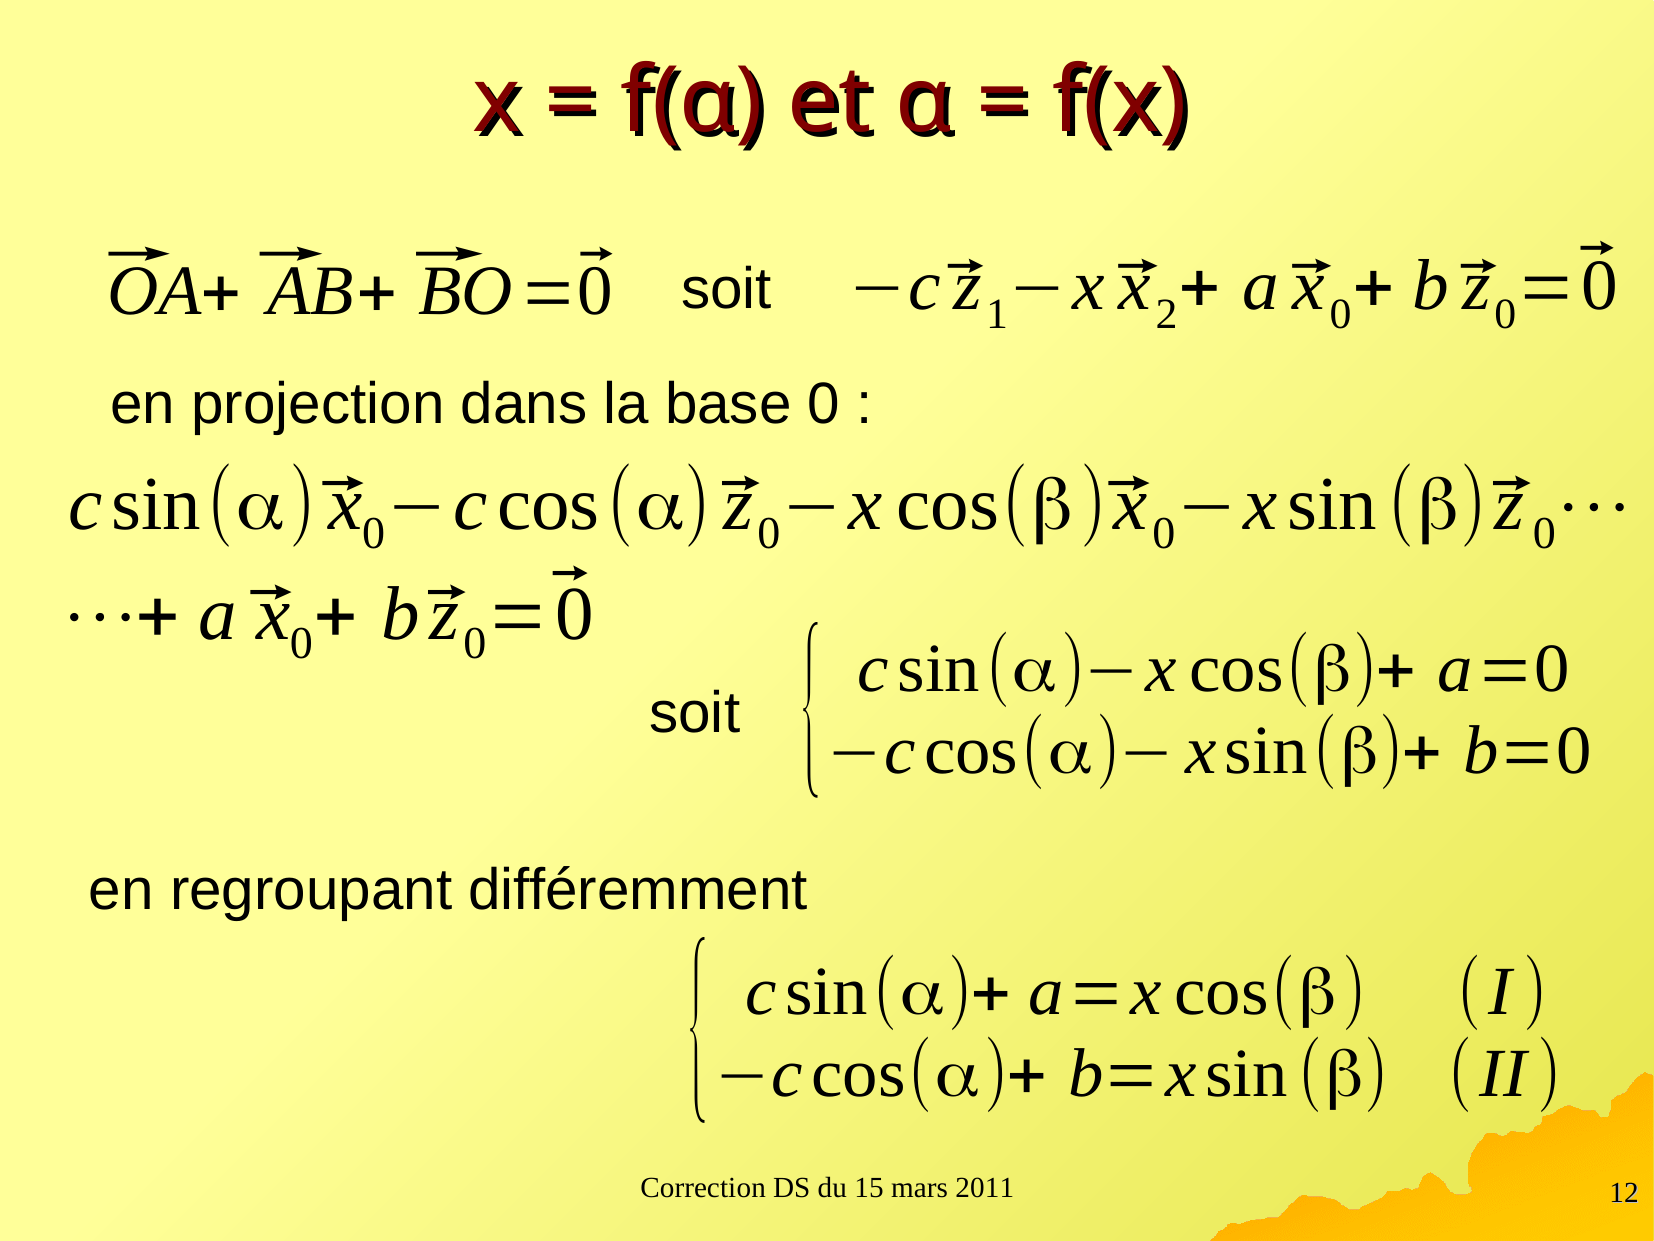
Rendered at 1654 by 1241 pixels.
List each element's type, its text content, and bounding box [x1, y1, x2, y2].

text_box en regroupant différemment [74, 849, 1037, 930]
text_box en projection dans la base 0 : [95, 363, 953, 444]
chart [44, 462, 1654, 800]
chart [830, 237, 1634, 339]
chart [670, 937, 1578, 1124]
chart [85, 243, 631, 333]
text_box soit [666, 248, 794, 328]
text_box soit [634, 672, 782, 753]
title x = f(α) et α = f(x) [85, 0, 1574, 193]
